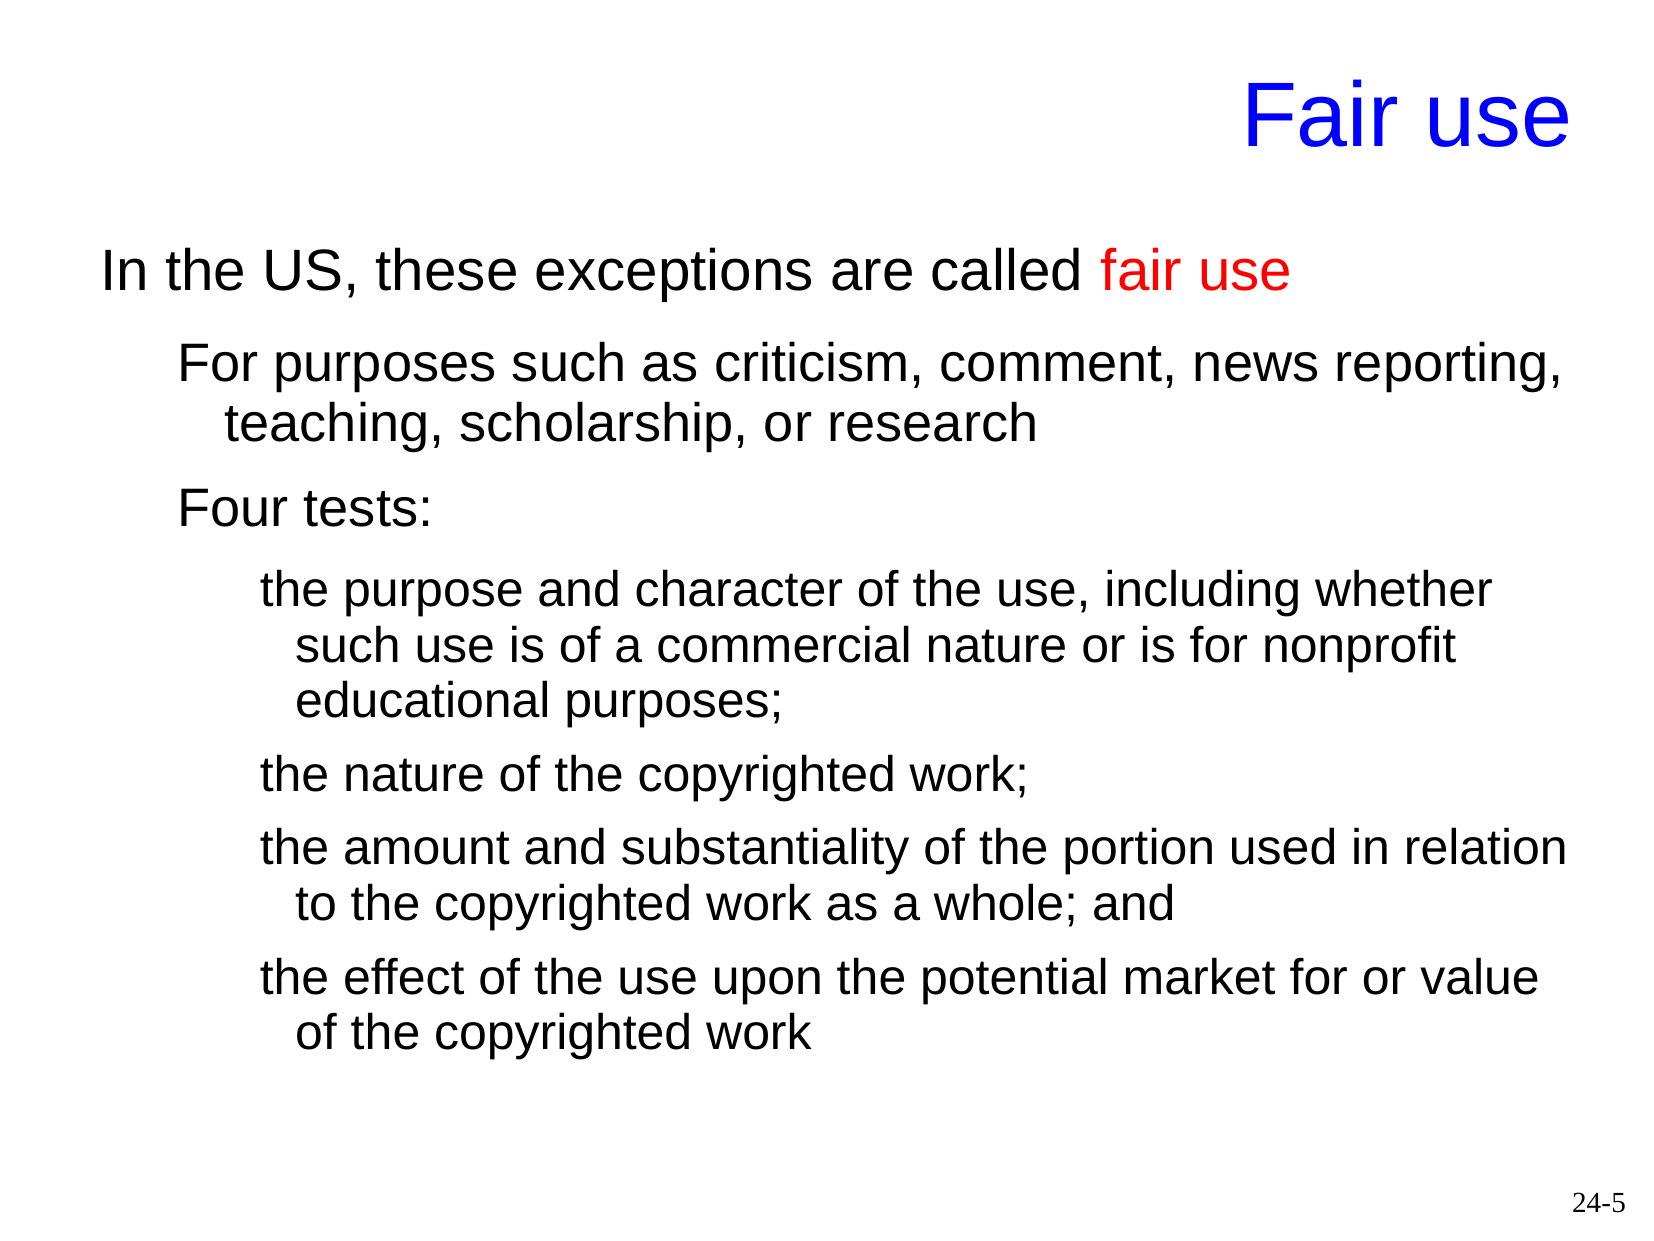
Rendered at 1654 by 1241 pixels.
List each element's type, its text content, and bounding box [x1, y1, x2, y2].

title Fair use [84, 18, 1573, 211]
list In the US, these exceptions are called fair use For purposes such as criticism, comment, news reporting, teaching, scholarship, or research Four tests: the purpose and character of the use, including whether such use is of a commercial nature or is for nonprofit educational purposes; the nature of the copyrighted work; the amount and substantiality of the portion used in relation to the copyrighted work as a whole; and the effect of the use upon the potential market for or value of the copyrighted work [82, 237, 1571, 1156]
